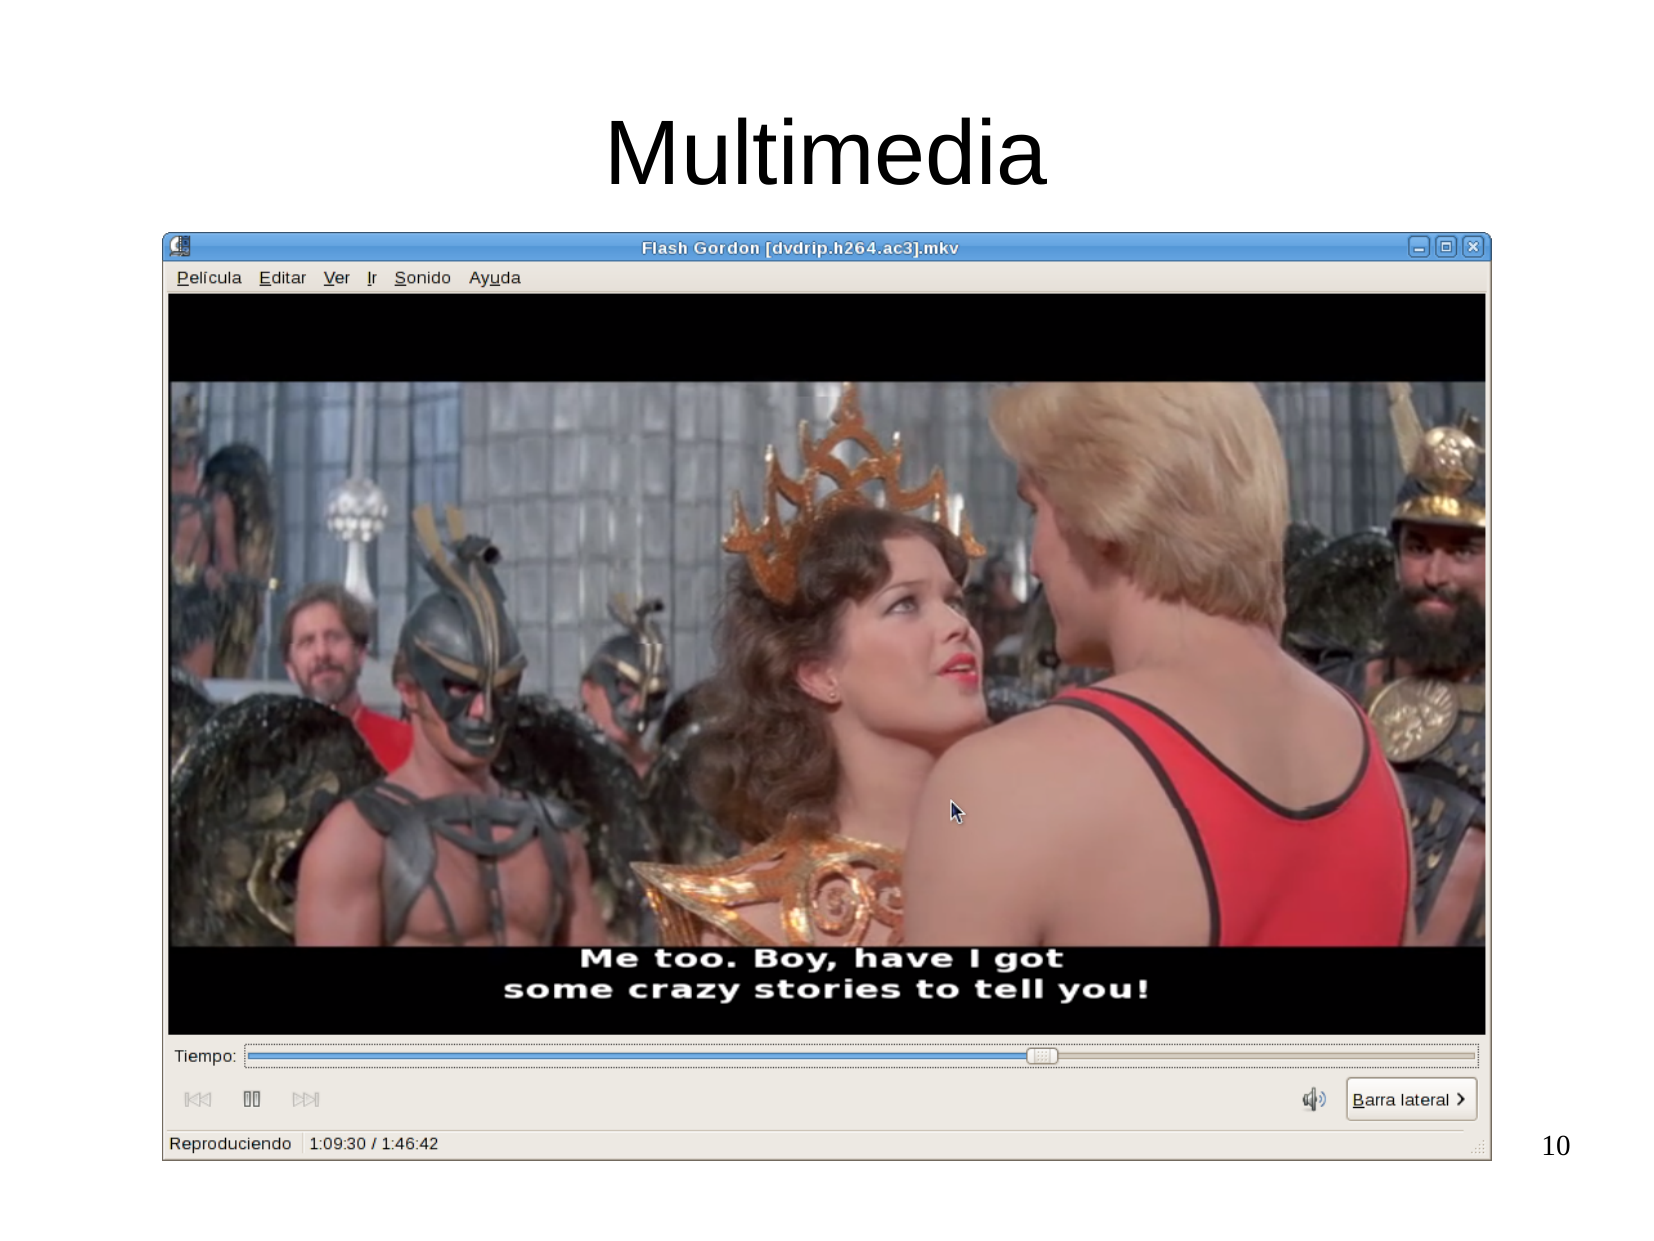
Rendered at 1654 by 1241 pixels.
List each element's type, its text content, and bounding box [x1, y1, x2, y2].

picture [162, 232, 1492, 1161]
title Multimedia [82, 56, 1571, 250]
